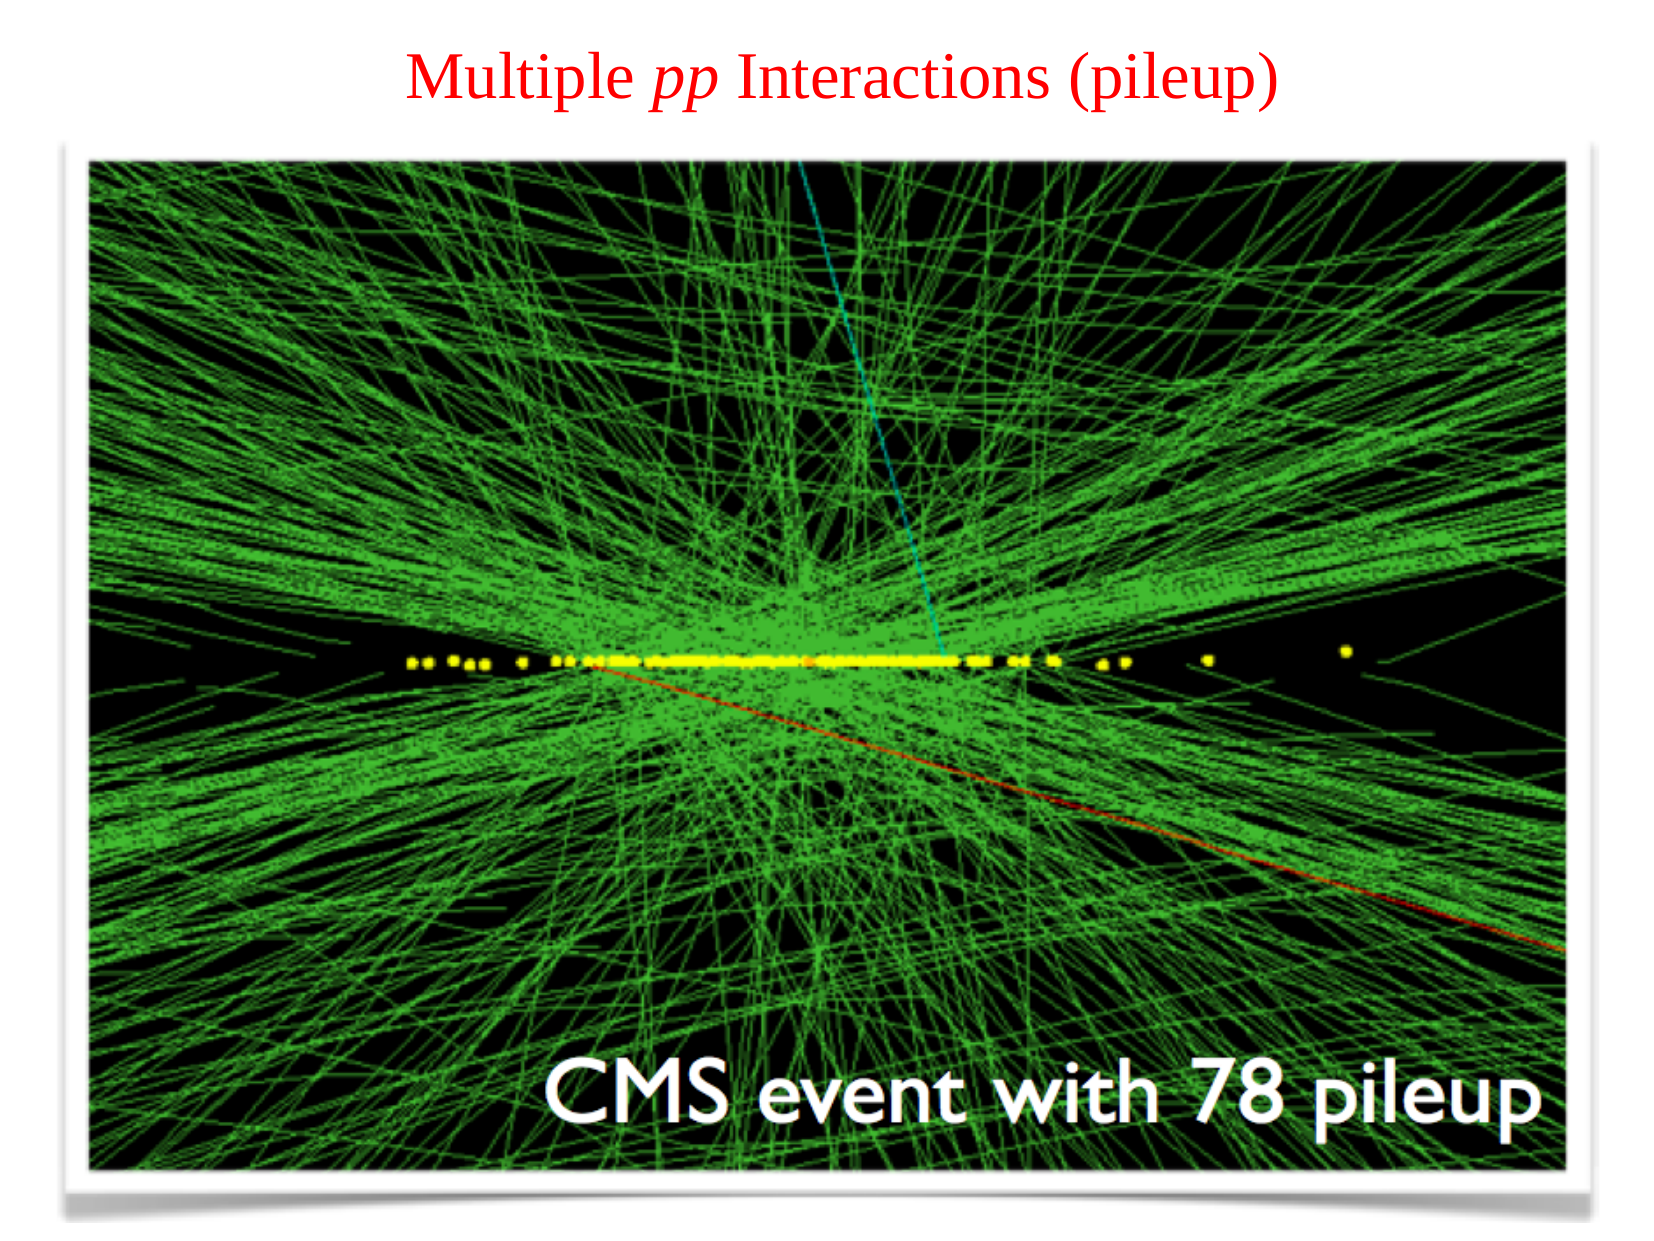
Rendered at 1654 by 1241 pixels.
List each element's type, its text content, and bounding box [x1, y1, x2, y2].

picture [47, 121, 1610, 1223]
text_box Multiple pp Interactions (pileup) [405, 38, 1279, 113]
